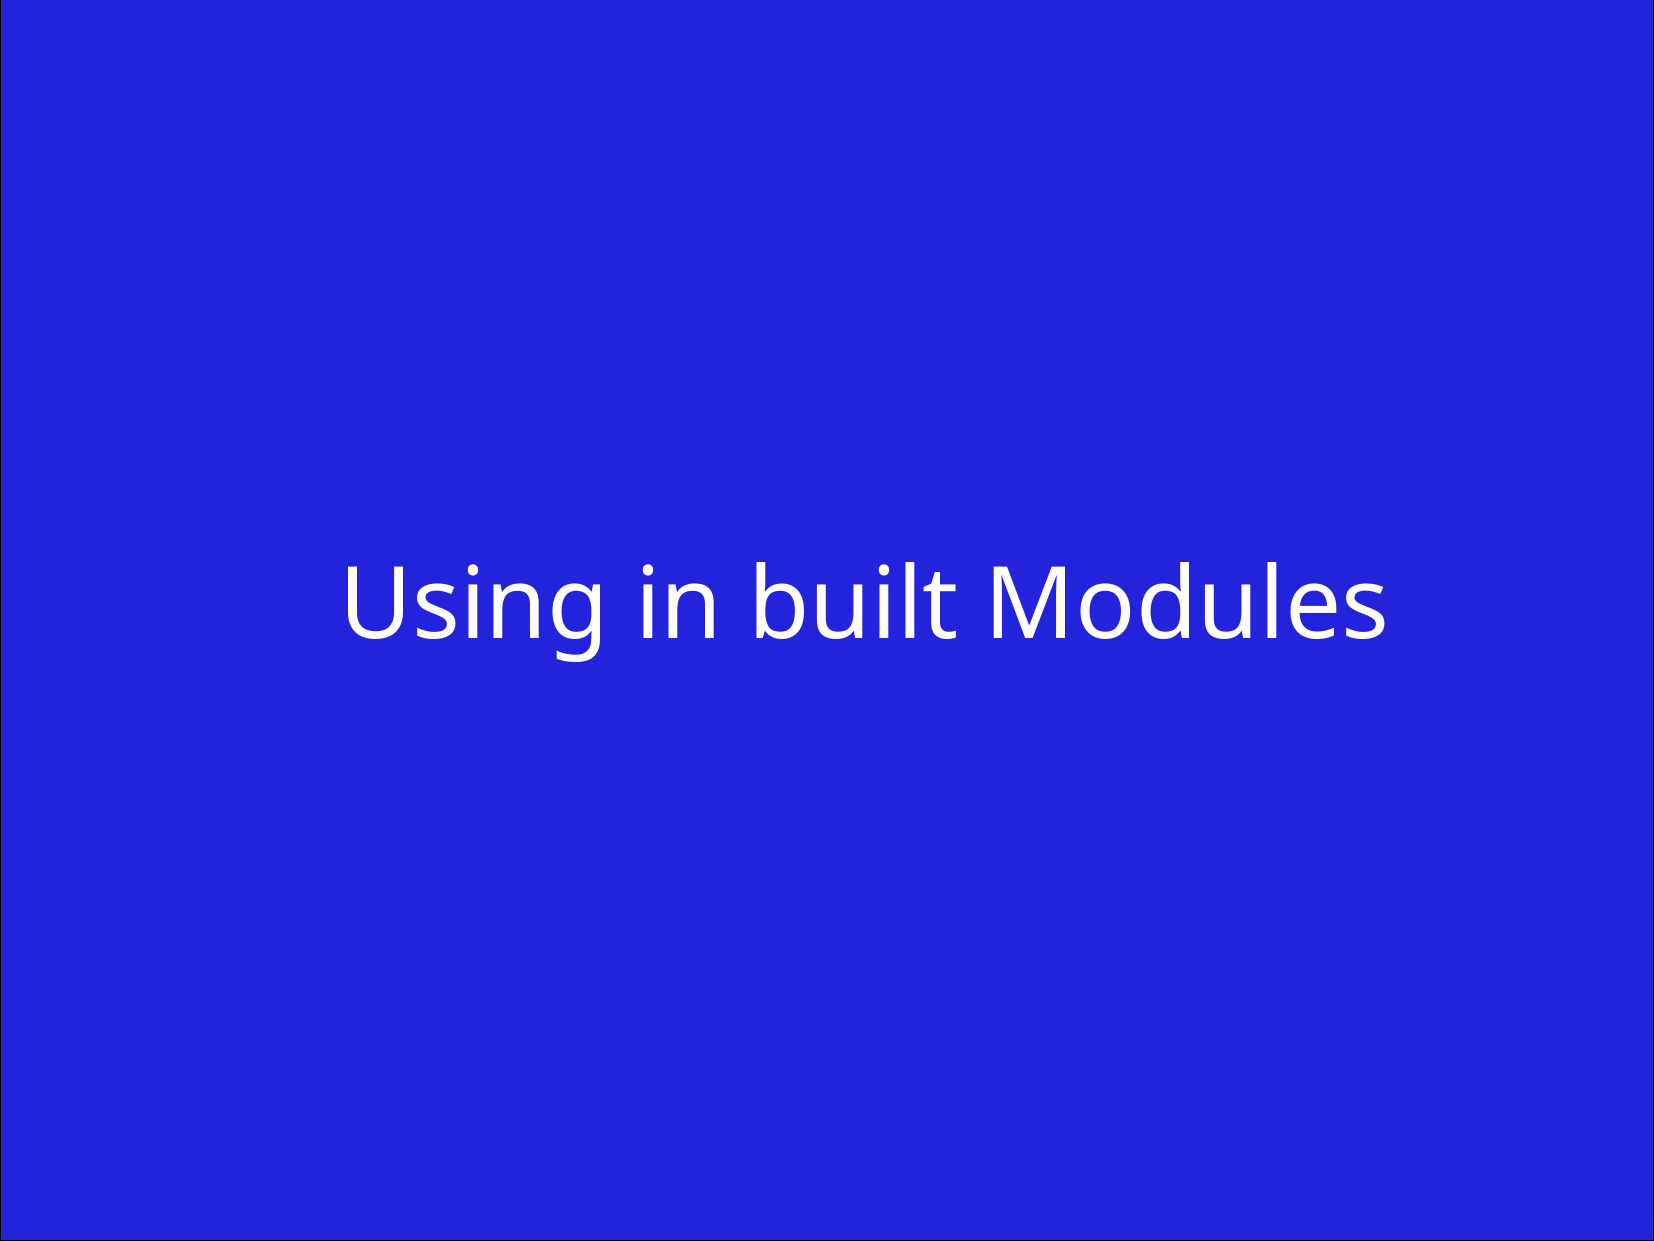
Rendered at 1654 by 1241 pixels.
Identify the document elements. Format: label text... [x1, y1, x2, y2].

text_box Using in built Modules [324, 531, 1417, 676]
text_box [0, 0, 1654, 1241]
